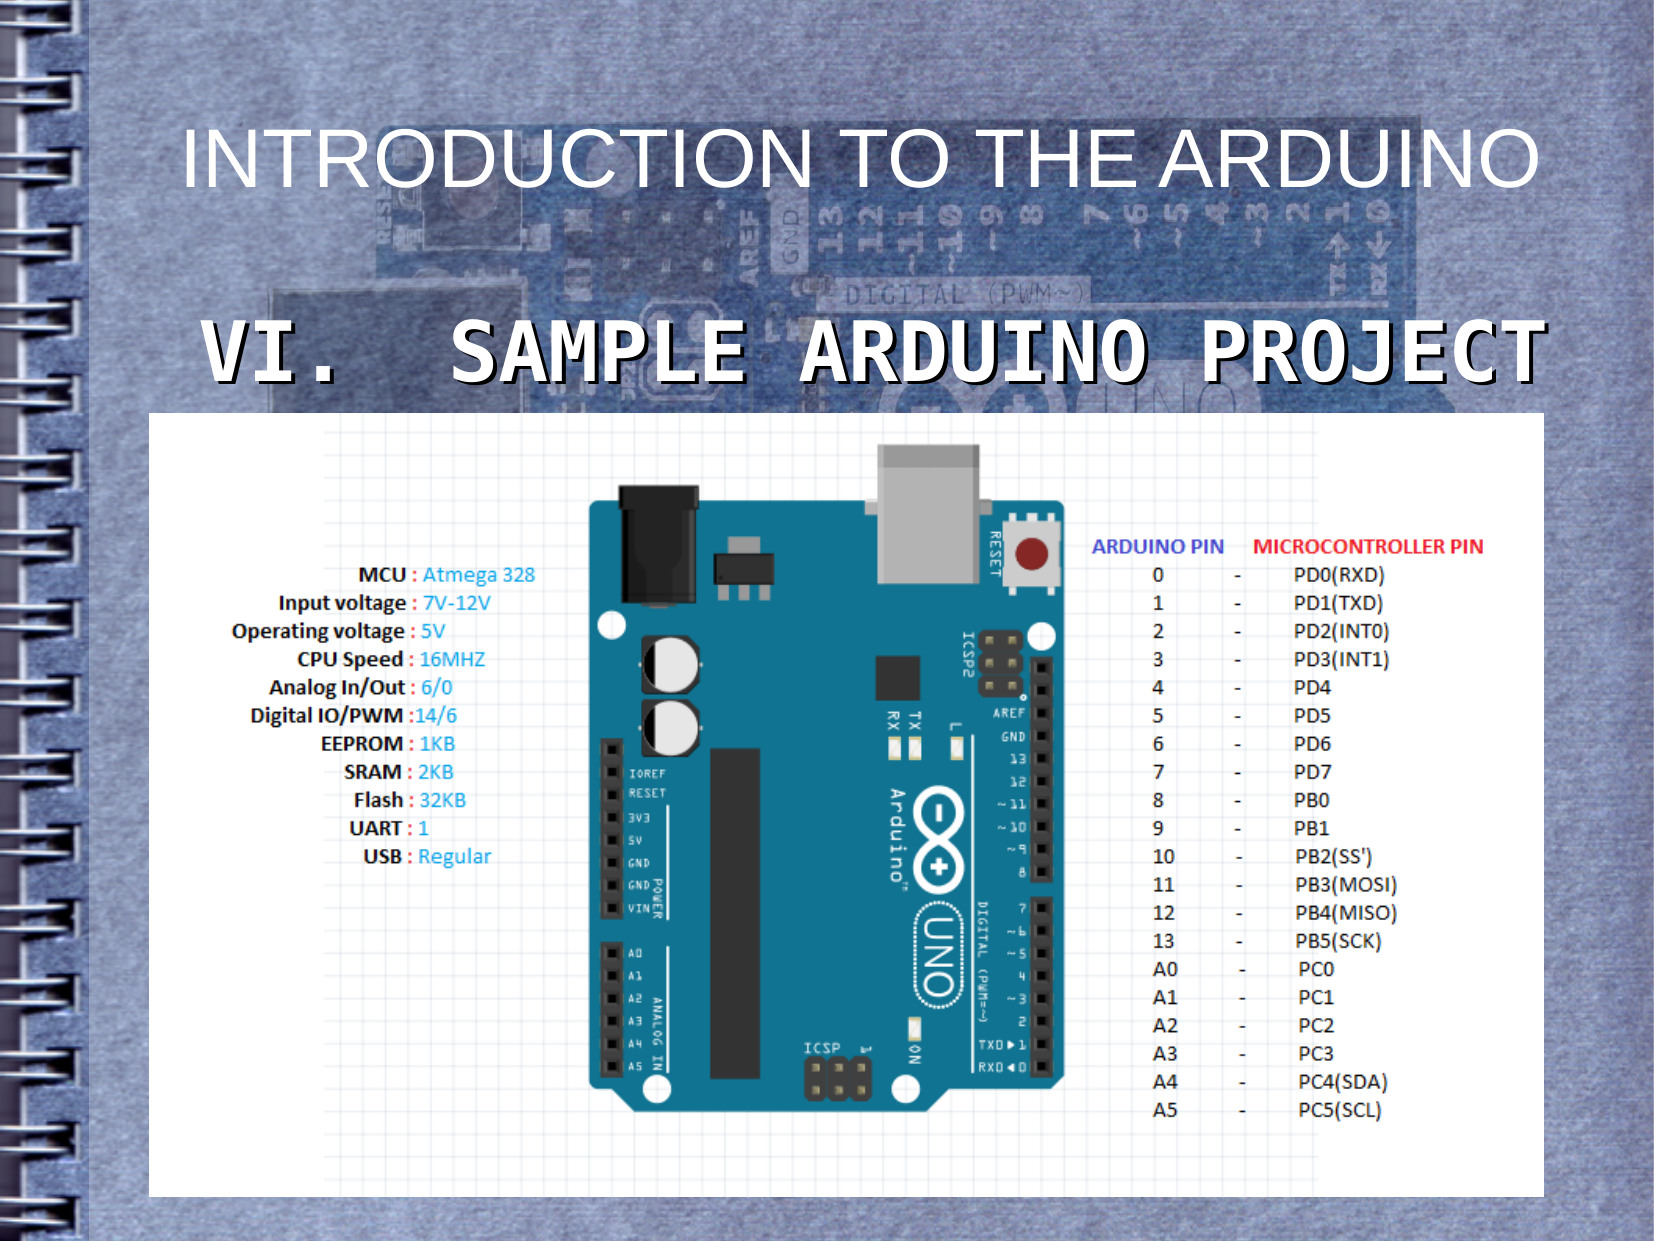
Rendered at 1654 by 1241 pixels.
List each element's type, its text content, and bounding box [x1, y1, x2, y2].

picture [0, 0, 1654, 1241]
text_box VI. SAMPLE ARDUINO PROJECT [153, 296, 1594, 409]
text_box INTRODUCTION TO THE ARDUINO [165, 75, 1561, 286]
